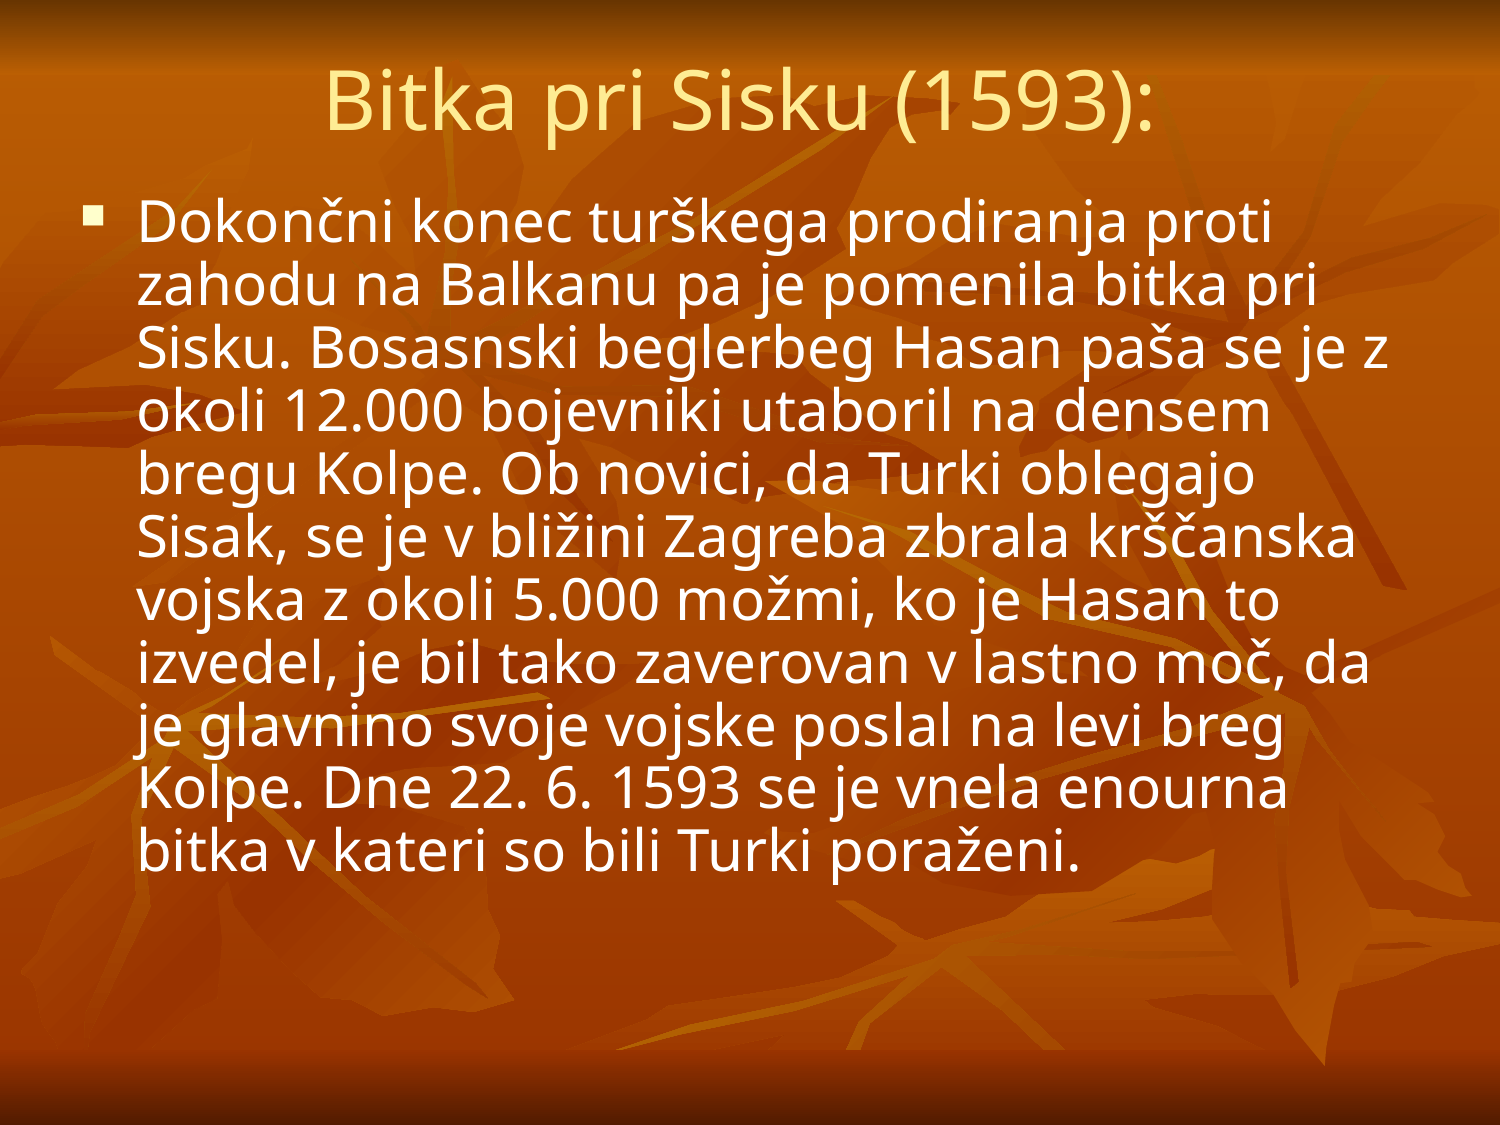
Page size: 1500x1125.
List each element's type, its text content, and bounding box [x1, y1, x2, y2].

title Bitka pri Sisku (1593): [76, 0, 1427, 188]
list Dokončni konec turškega prodiranja proti zahodu na Balkanu pa je pomenila bitka pri Sisku. Bosasnski beglerbeg Hasan paša se je z okoli 12.000 bojevniki utaboril na densem bregu Kolpe. Ob novici, da Turki oblegajo Sisak, se je v bližini Zagreba zbrala krščanska vojska z okoli 5.000 možmi, ko je Hasan to izvedel, je bil tako zaverovan v lastno moč, da je glavnino svoje vojske poslal na levi breg Kolpe. Dne 22. 6. 1593 se je vnela enourna bitka v kateri so bili Turki poraženi. [64, 184, 1415, 928]
